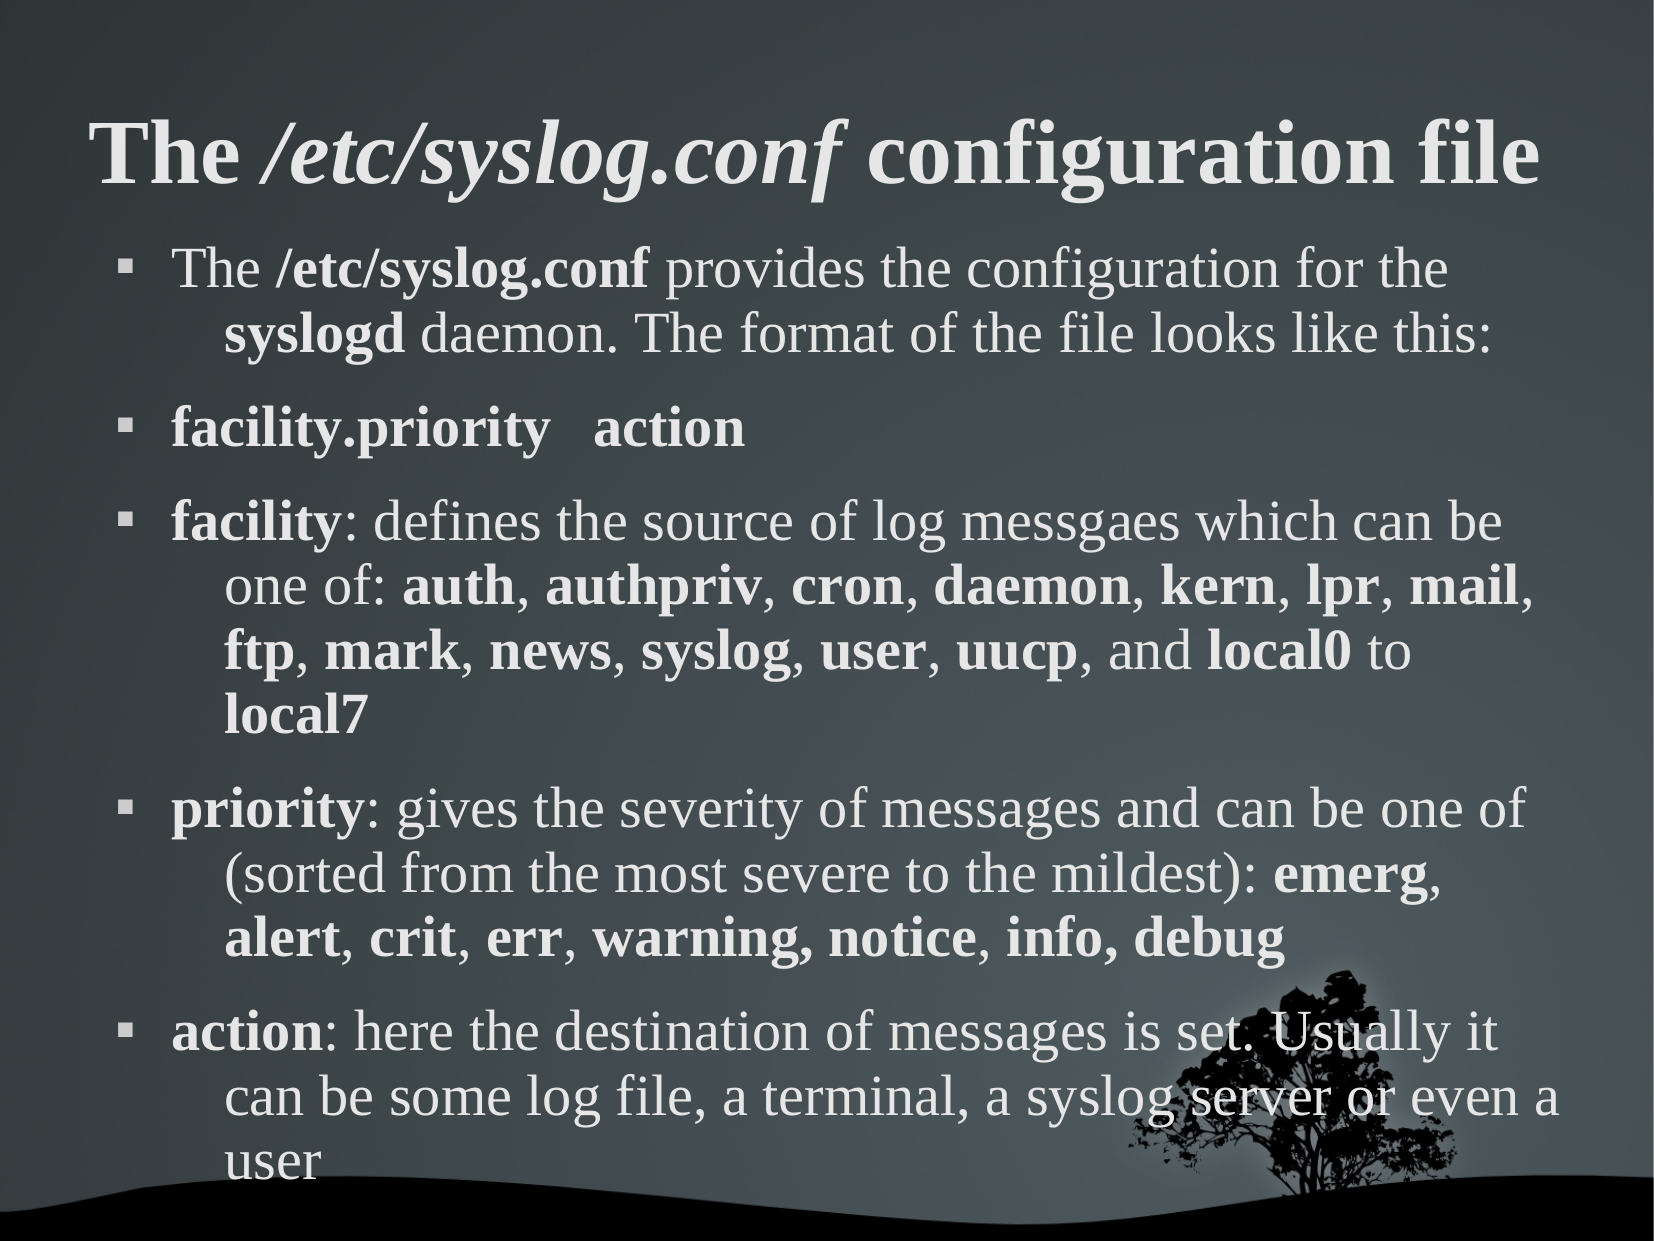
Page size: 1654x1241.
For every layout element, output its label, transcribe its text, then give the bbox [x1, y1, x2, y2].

picture [0, 0, 1654, 1241]
list The /etc/syslog.conf provides the configuration for the syslogd daemon. The format of the file looks like this: facility.priority action facility: defines the source of log messgaes which can be one of: auth, authpriv, cron, daemon, kern, lpr, mail, ftp, mark, news, syslog, user, uucp, and local0 to local7 priority: gives the severity of messages and can be one of (sorted from the most severe to the mildest): emerg, alert, crit, err, warning, notice, info, debug action: here the destination of messages is set. Usually it can be some log file, a terminal, a syslog server or even a user [82, 235, 1571, 1193]
title The /etc/syslog.conf configuration file [82, 49, 1571, 235]
